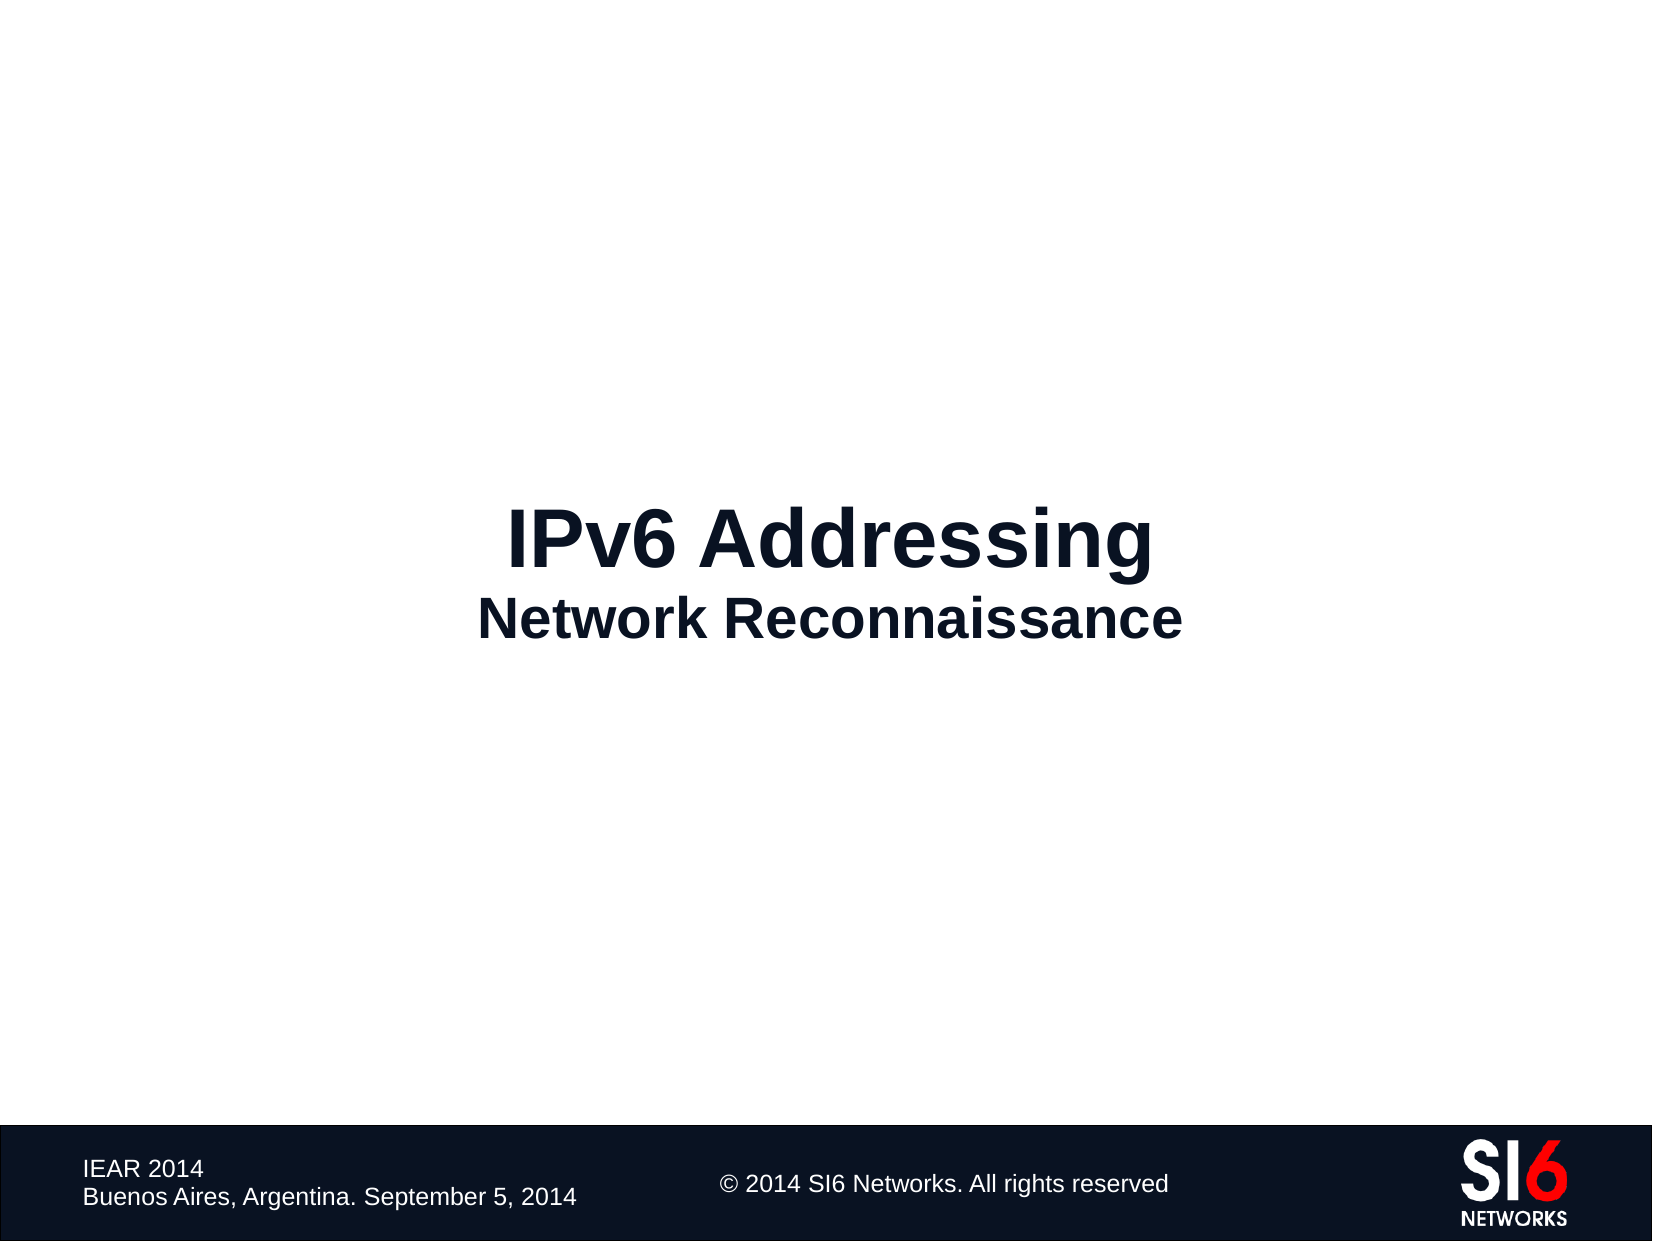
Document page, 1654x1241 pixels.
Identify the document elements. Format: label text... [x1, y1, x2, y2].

title IPv6 Addressing Network Reconnaissance [86, 467, 1576, 676]
picture [1461, 1139, 1567, 1226]
